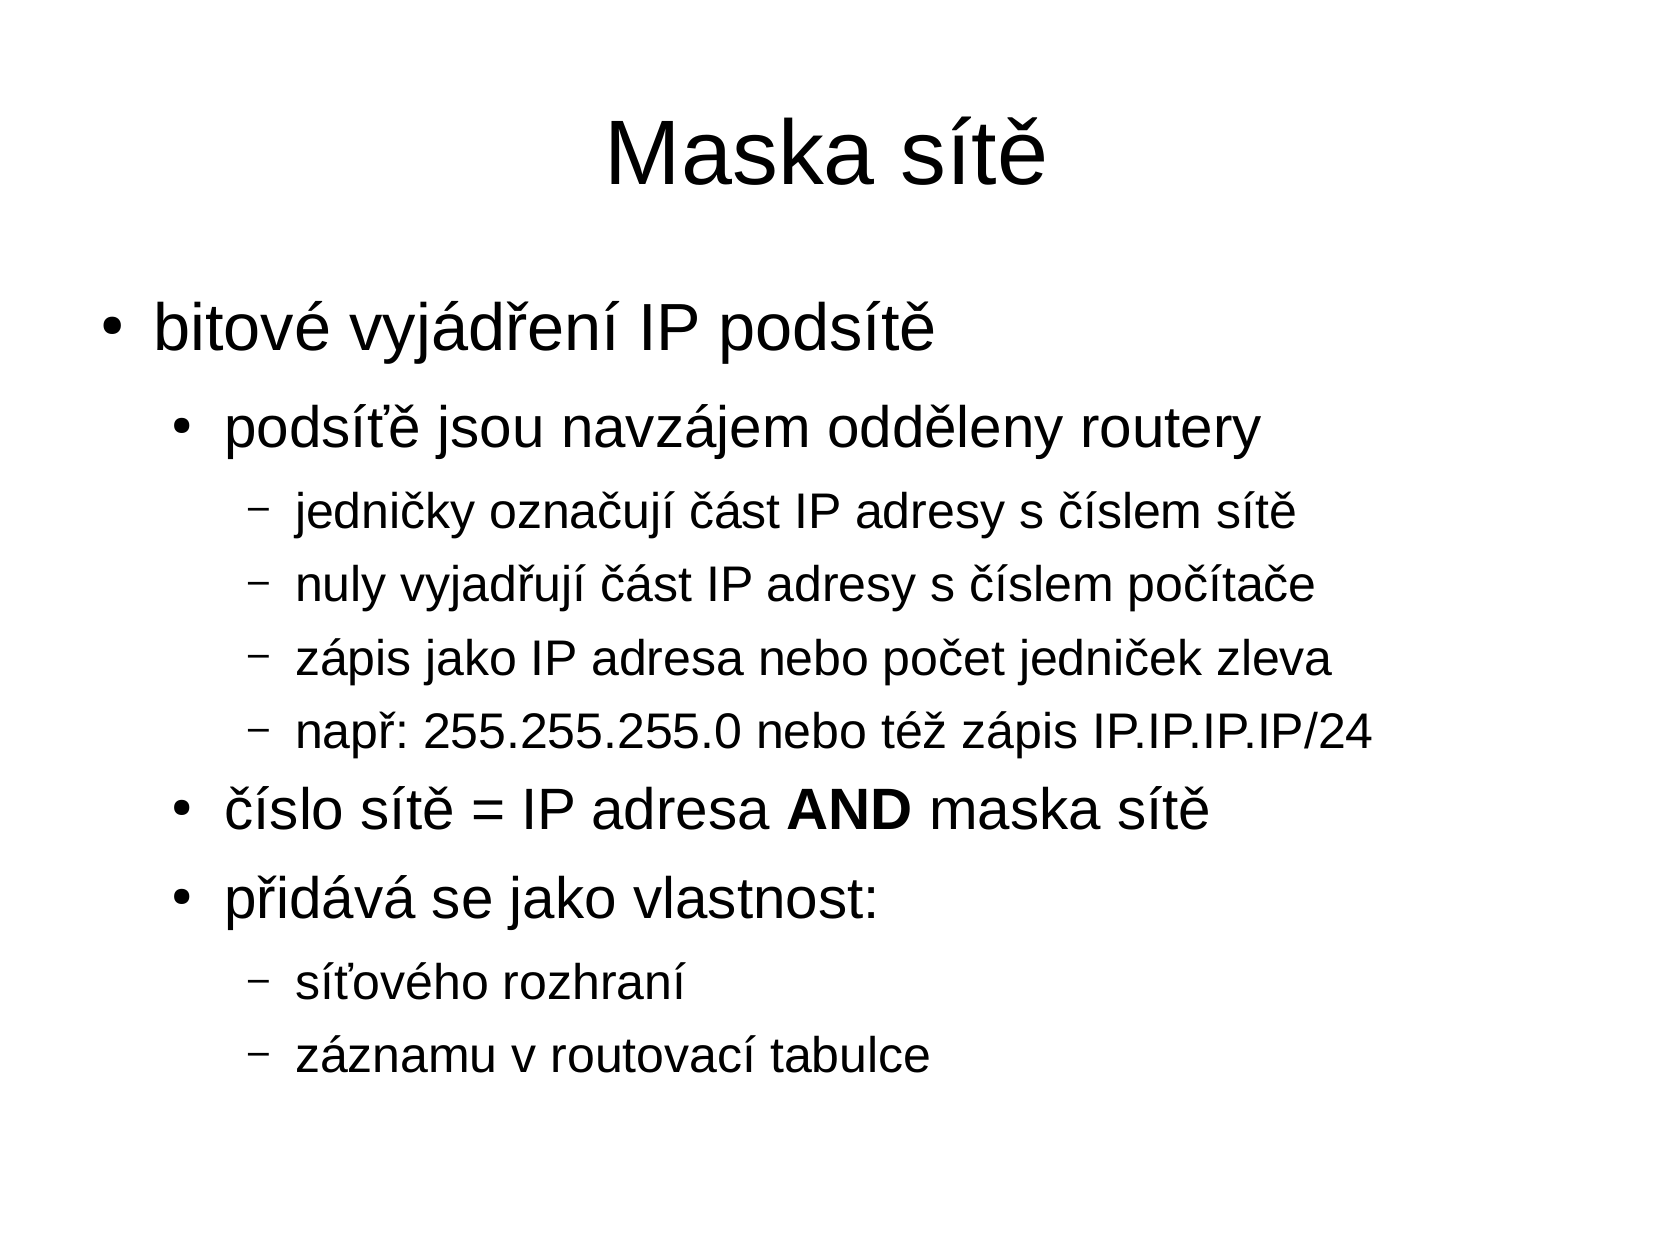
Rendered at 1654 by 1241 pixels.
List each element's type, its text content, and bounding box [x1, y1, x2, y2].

list bitové vyjádření IP podsítě podsíťě jsou navzájem odděleny routery jedničky označují část IP adresy s číslem sítě nuly vyjadřují část IP adresy s číslem počítače zápis jako IP adresa nebo počet jedniček zleva např: 255.255.255.0 nebo též zápis IP.IP.IP.IP/24 číslo sítě = IP adresa AND maska sítě přidává se jako vlastnost: síťového rozhraní záznamu v routovací tabulce [82, 290, 1571, 1094]
title Maska sítě [82, 56, 1571, 250]
